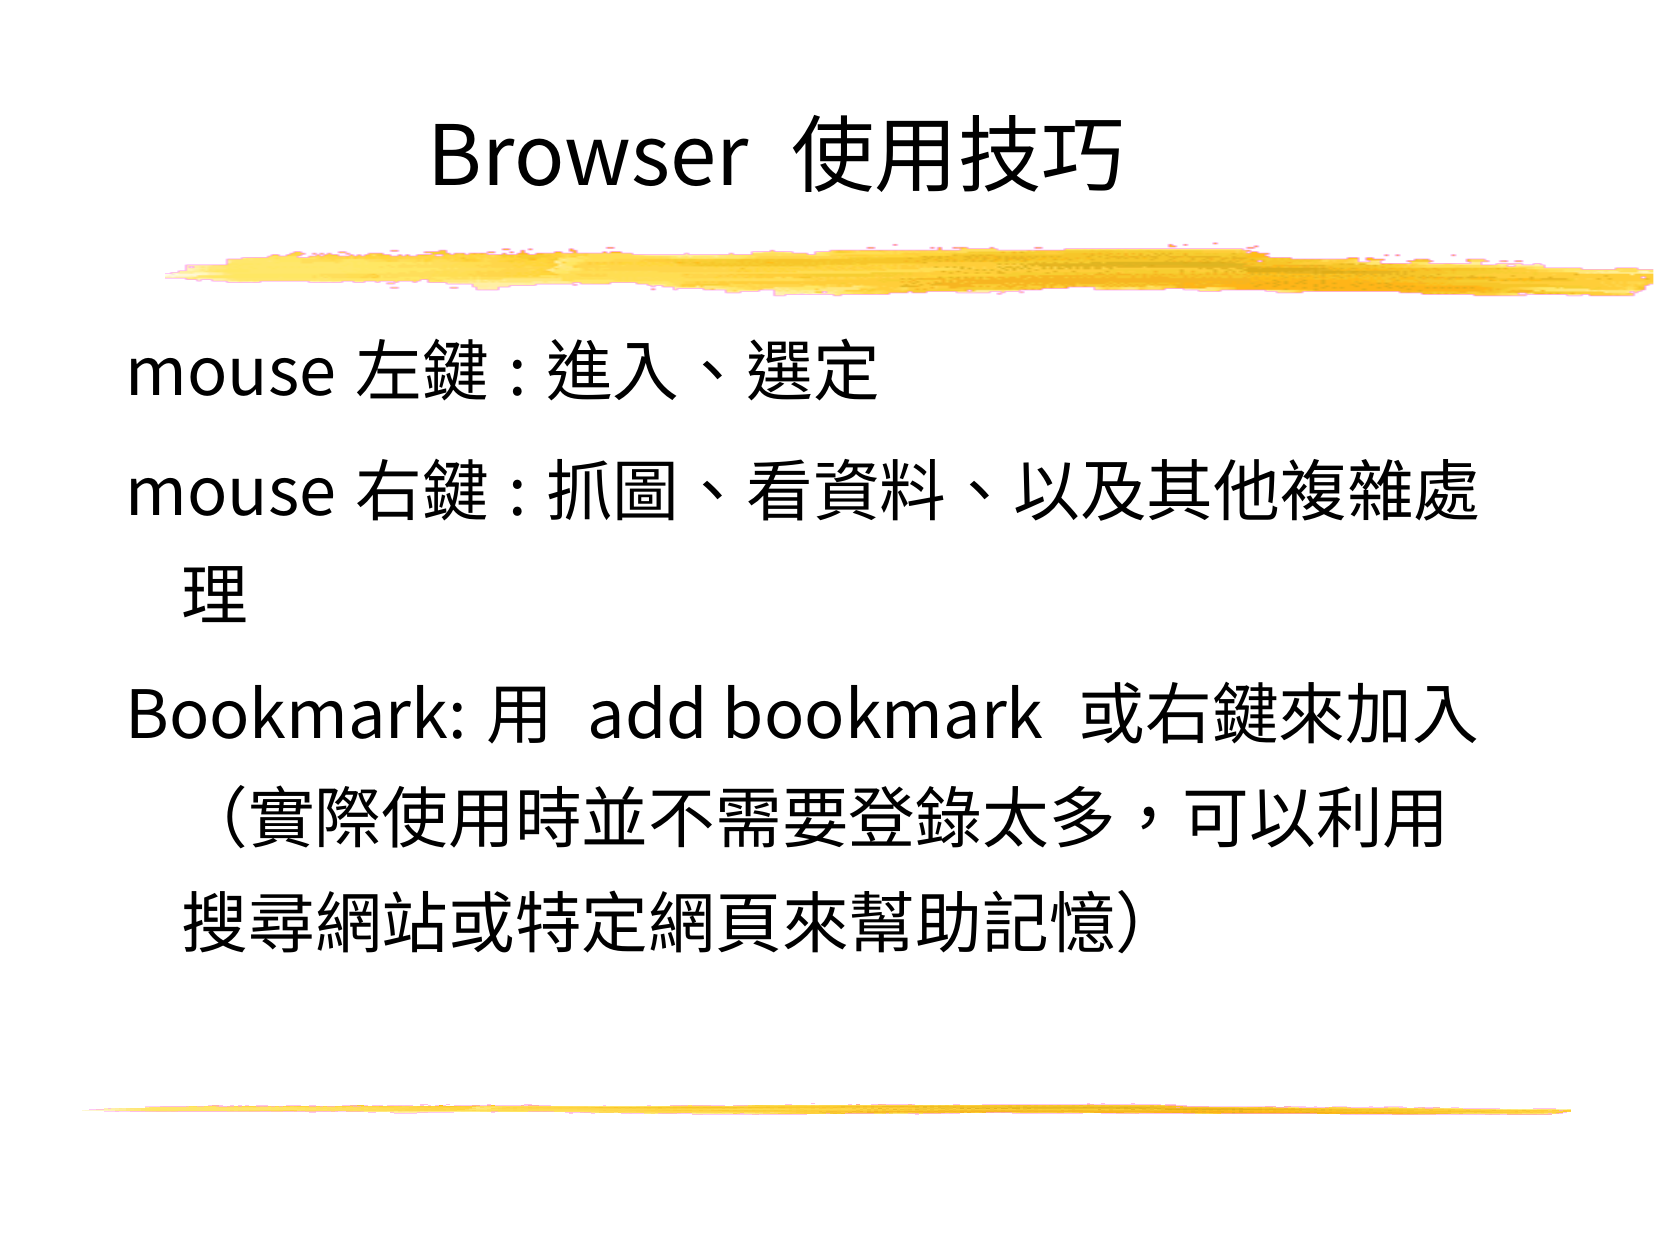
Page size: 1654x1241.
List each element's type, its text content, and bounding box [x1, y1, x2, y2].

title Browser 使用技巧 [73, 41, 1479, 249]
list mouse左鍵:進入、選定 mouse右鍵:抓圖、看資料、以及其他複雜處理 Bookmark:用 add bookmark 或右鍵來加入（實際使用時並不需要登錄太多，可以利用搜尋網站或特定網頁來幫助記憶） [110, 303, 1516, 1048]
picture [82, 1102, 1571, 1117]
picture [165, 237, 1654, 308]
